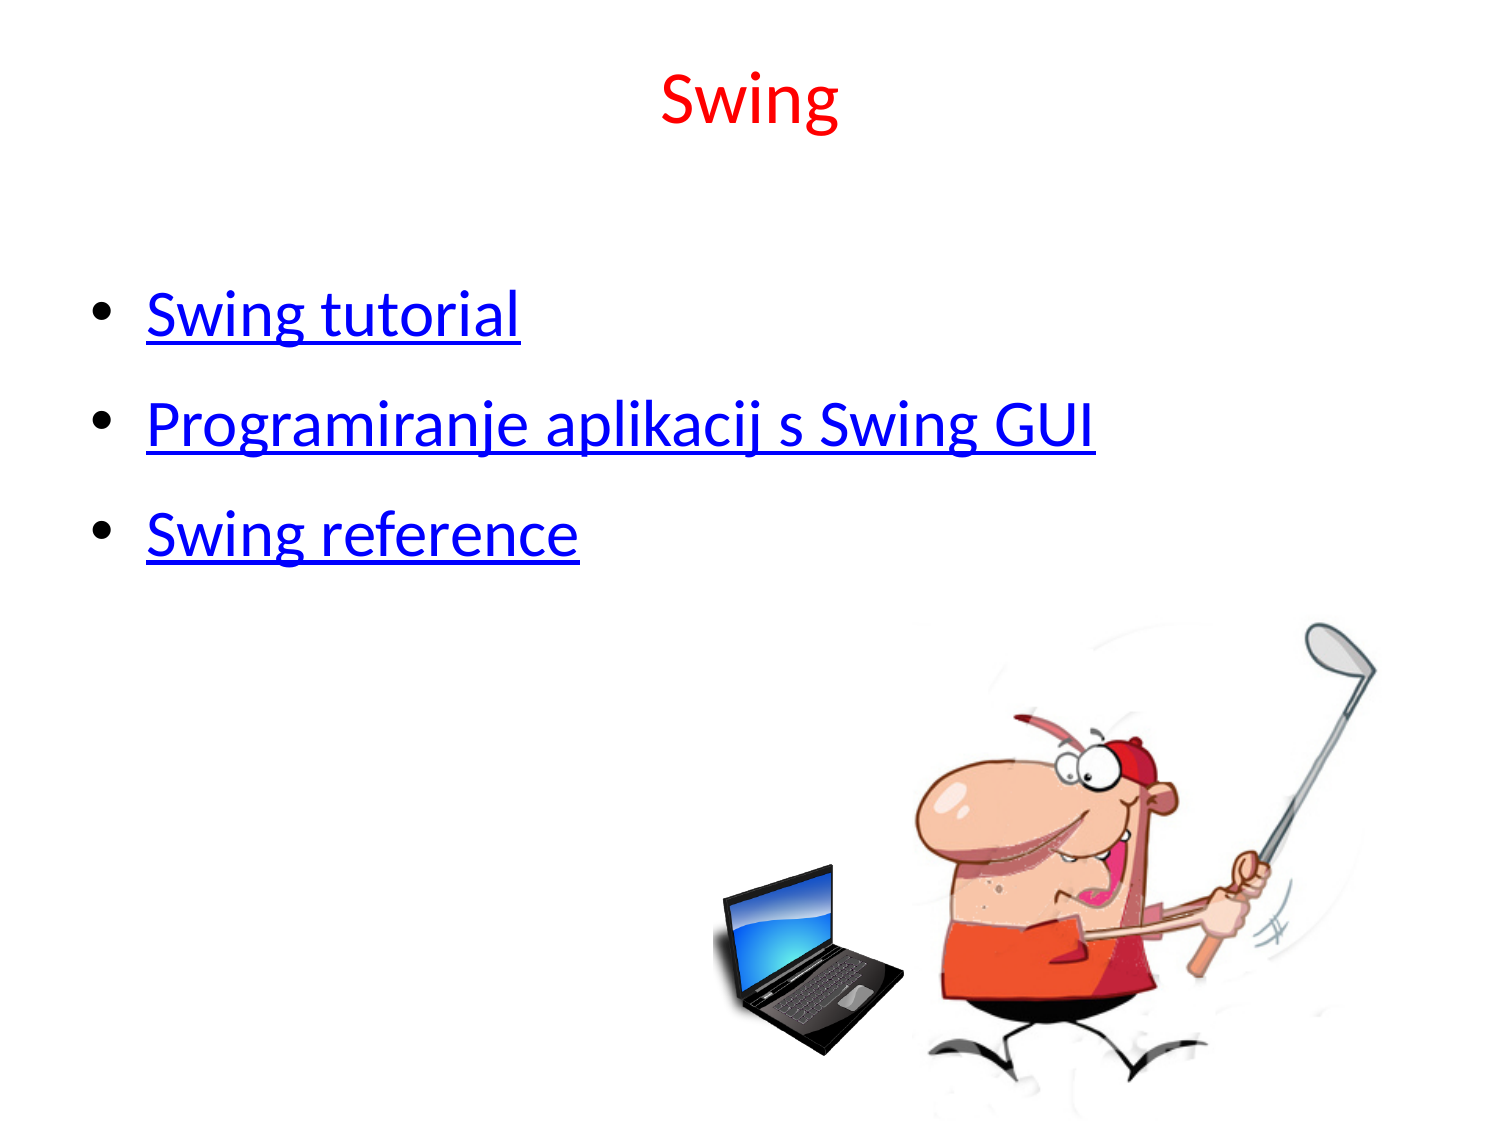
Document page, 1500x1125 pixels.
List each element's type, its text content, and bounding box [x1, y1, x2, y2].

list Swing tutorial Programiranje aplikacij s Swing GUI Swing reference [75, 262, 1425, 1005]
picture [713, 864, 904, 1056]
title Swing [75, 0, 1425, 188]
picture [912, 1005, 1382, 1122]
